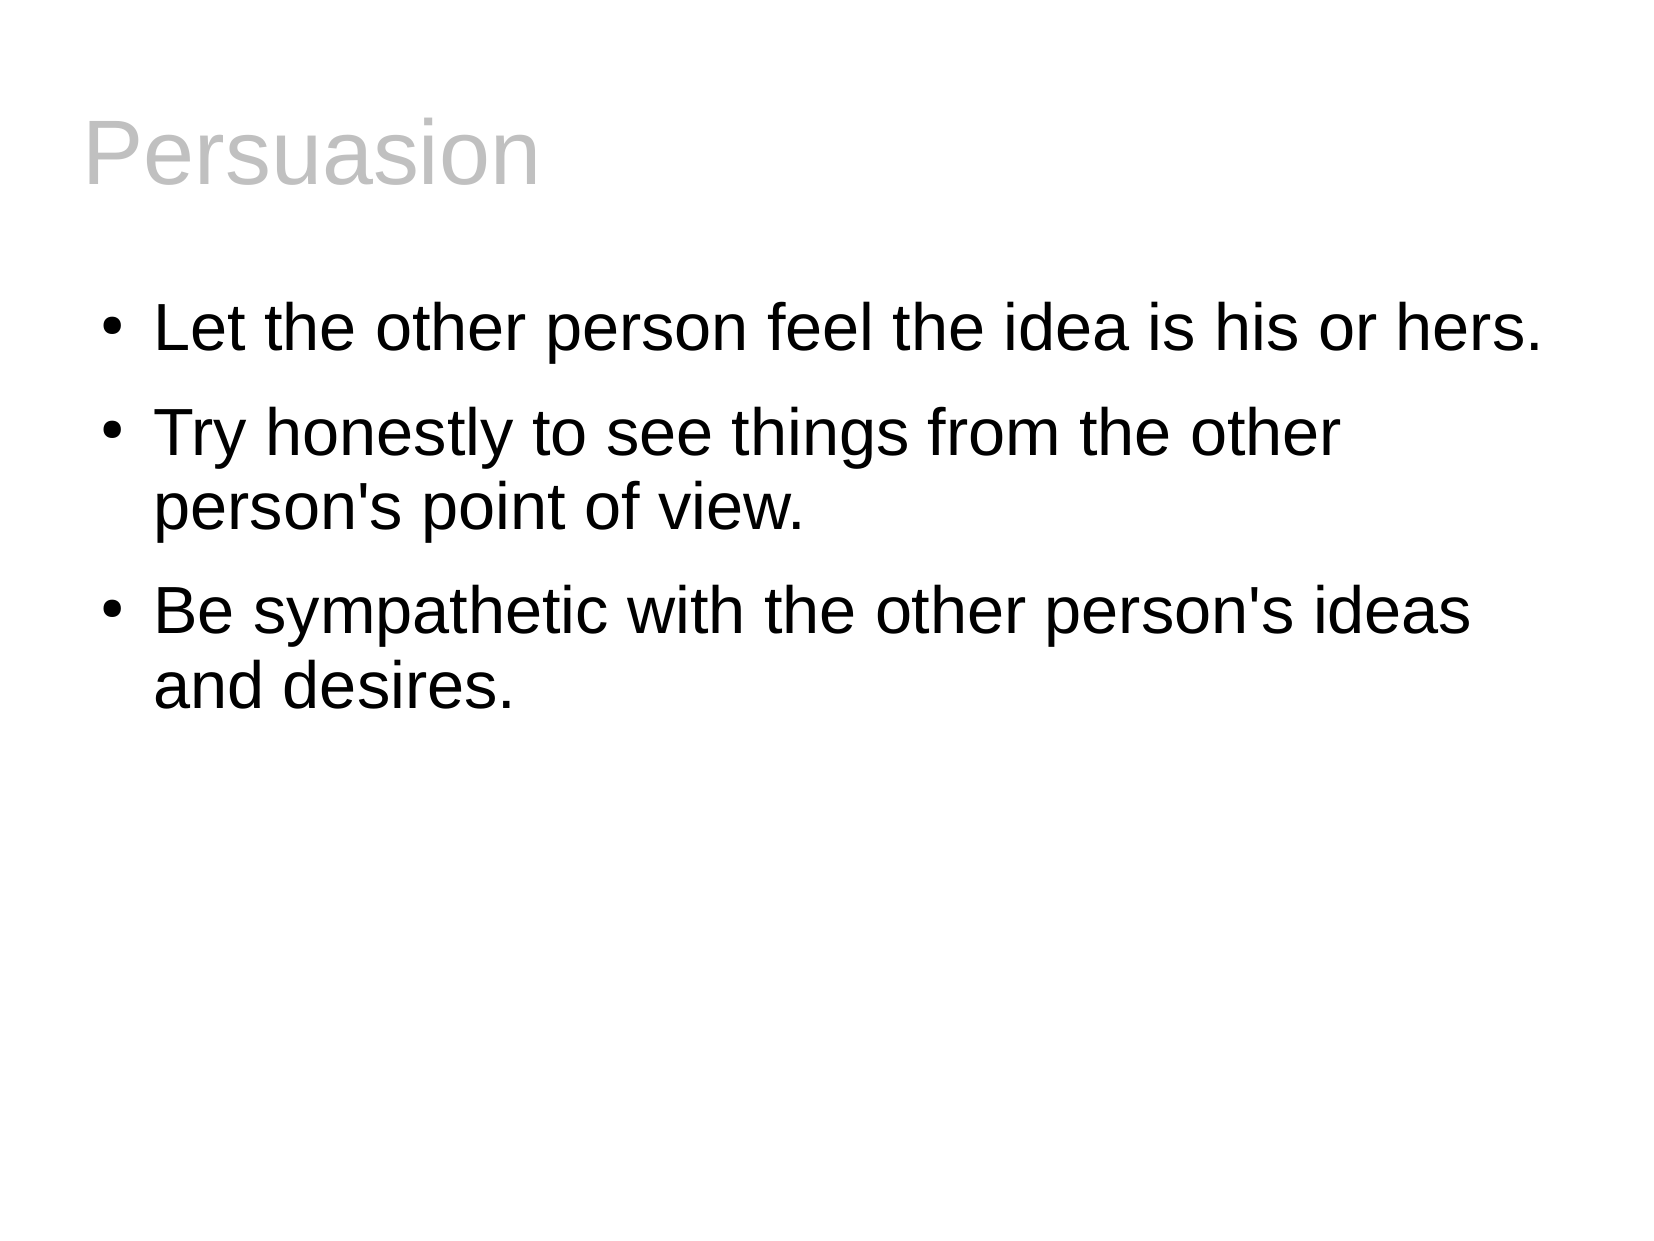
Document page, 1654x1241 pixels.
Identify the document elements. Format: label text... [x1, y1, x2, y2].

title Persuasion [82, 56, 1571, 250]
list Let the other person feel the idea is his or hers. Try honestly to see things from the other person's point of view. Be sympathetic with the other person's ideas and desires. [82, 290, 1571, 1094]
